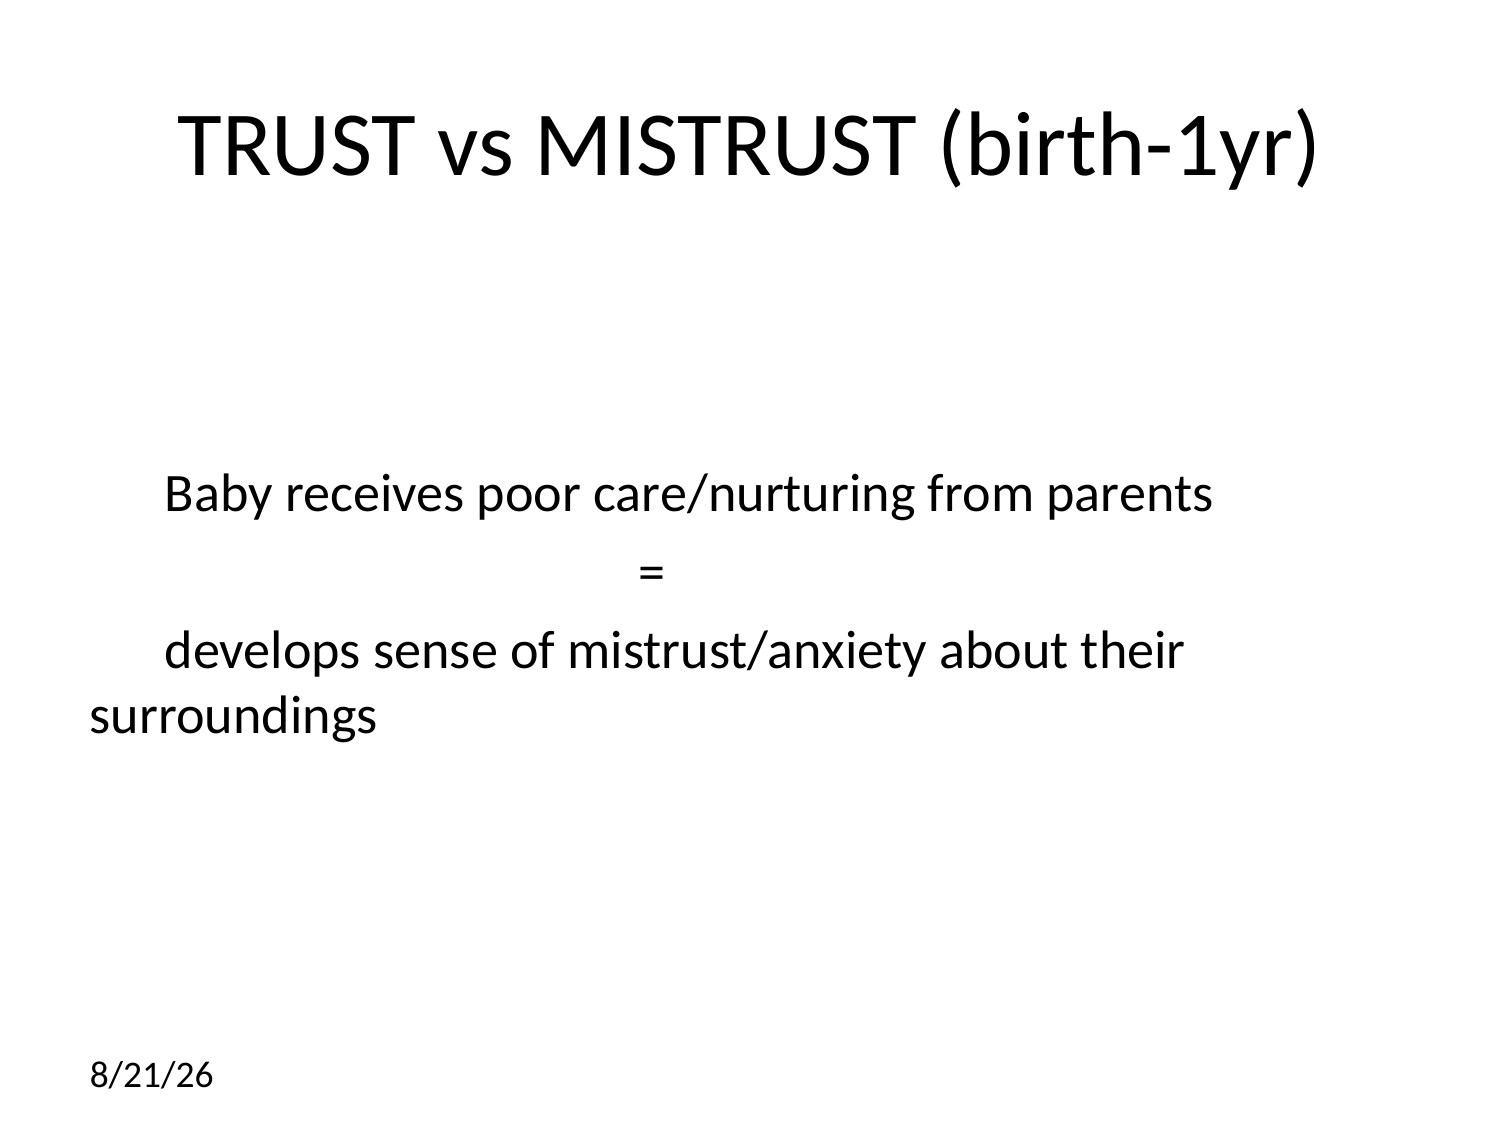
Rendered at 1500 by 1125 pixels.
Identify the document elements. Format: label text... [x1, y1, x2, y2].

text_box 11/5/2020 [75, 1042, 425, 1103]
title TRUST vs MISTRUST (birth-1yr) [75, 45, 1425, 233]
list Baby receives poor care/nurturing from parents = develops sense of mistrust/anxiety about their surroundings [75, 450, 1425, 818]
